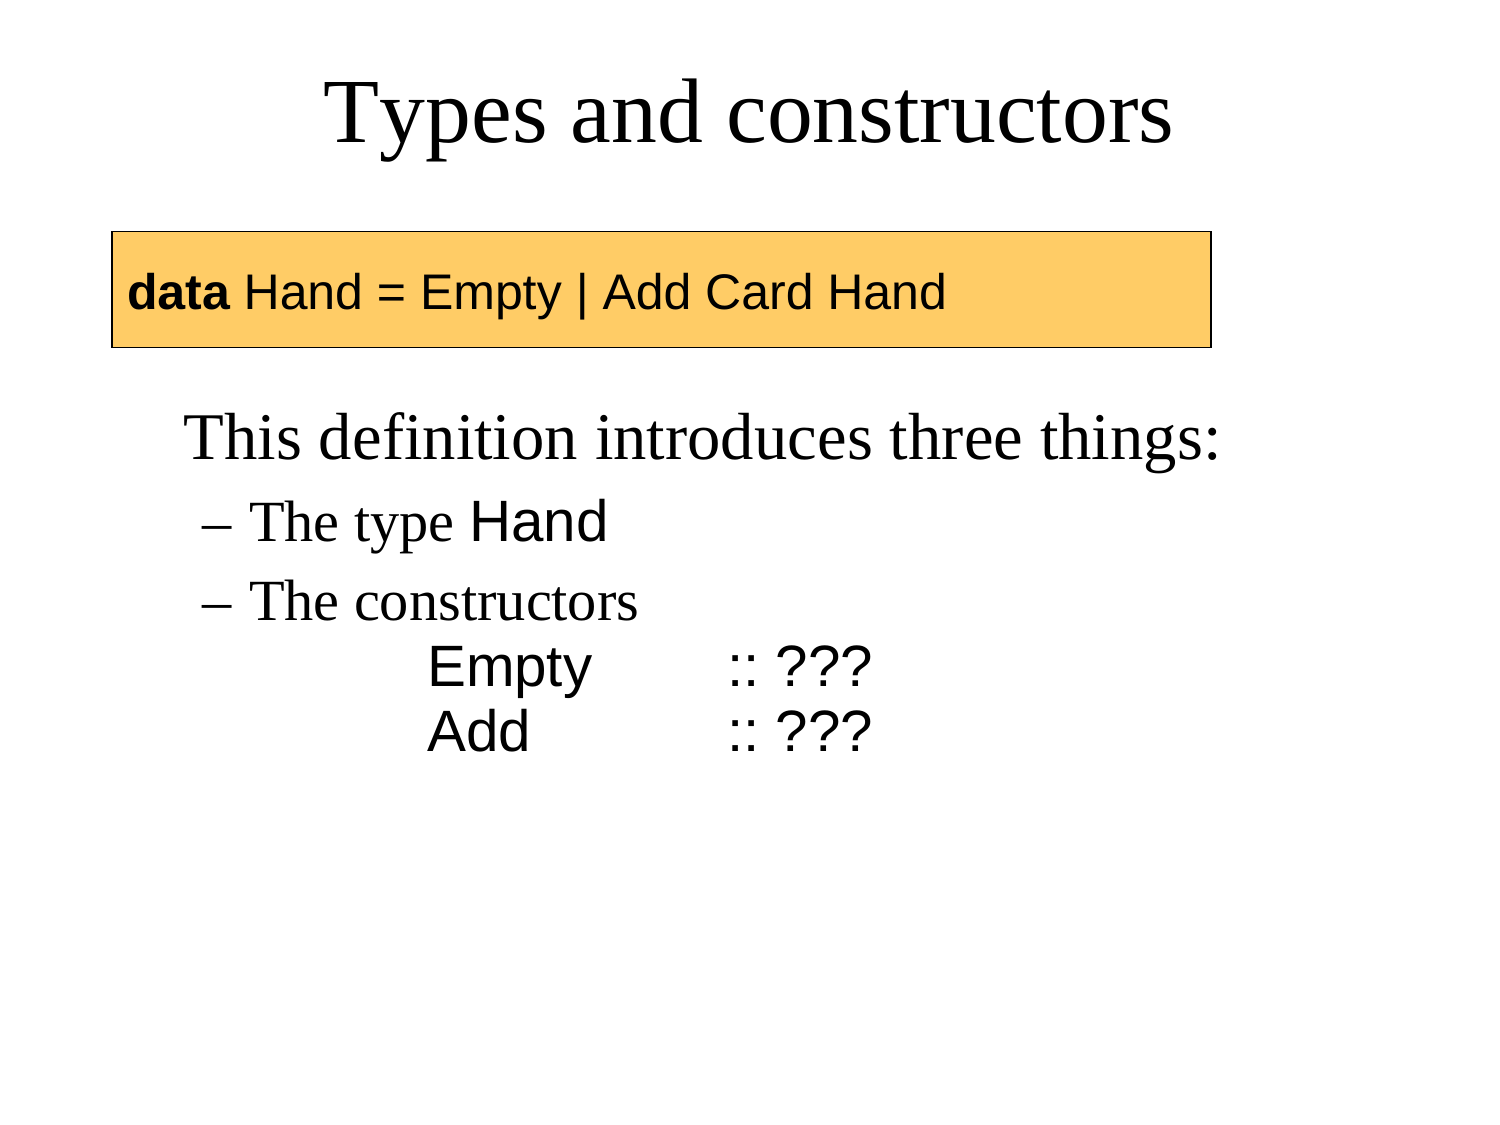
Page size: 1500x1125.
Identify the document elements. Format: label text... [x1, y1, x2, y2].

list This definition introduces three things: The type Hand The constructors Empty :: ??? Add :: ??? [112, 392, 1388, 996]
text_box data Hand = Empty | Add Card Hand [112, 231, 1211, 348]
title Types and constructors [112, 17, 1388, 205]
